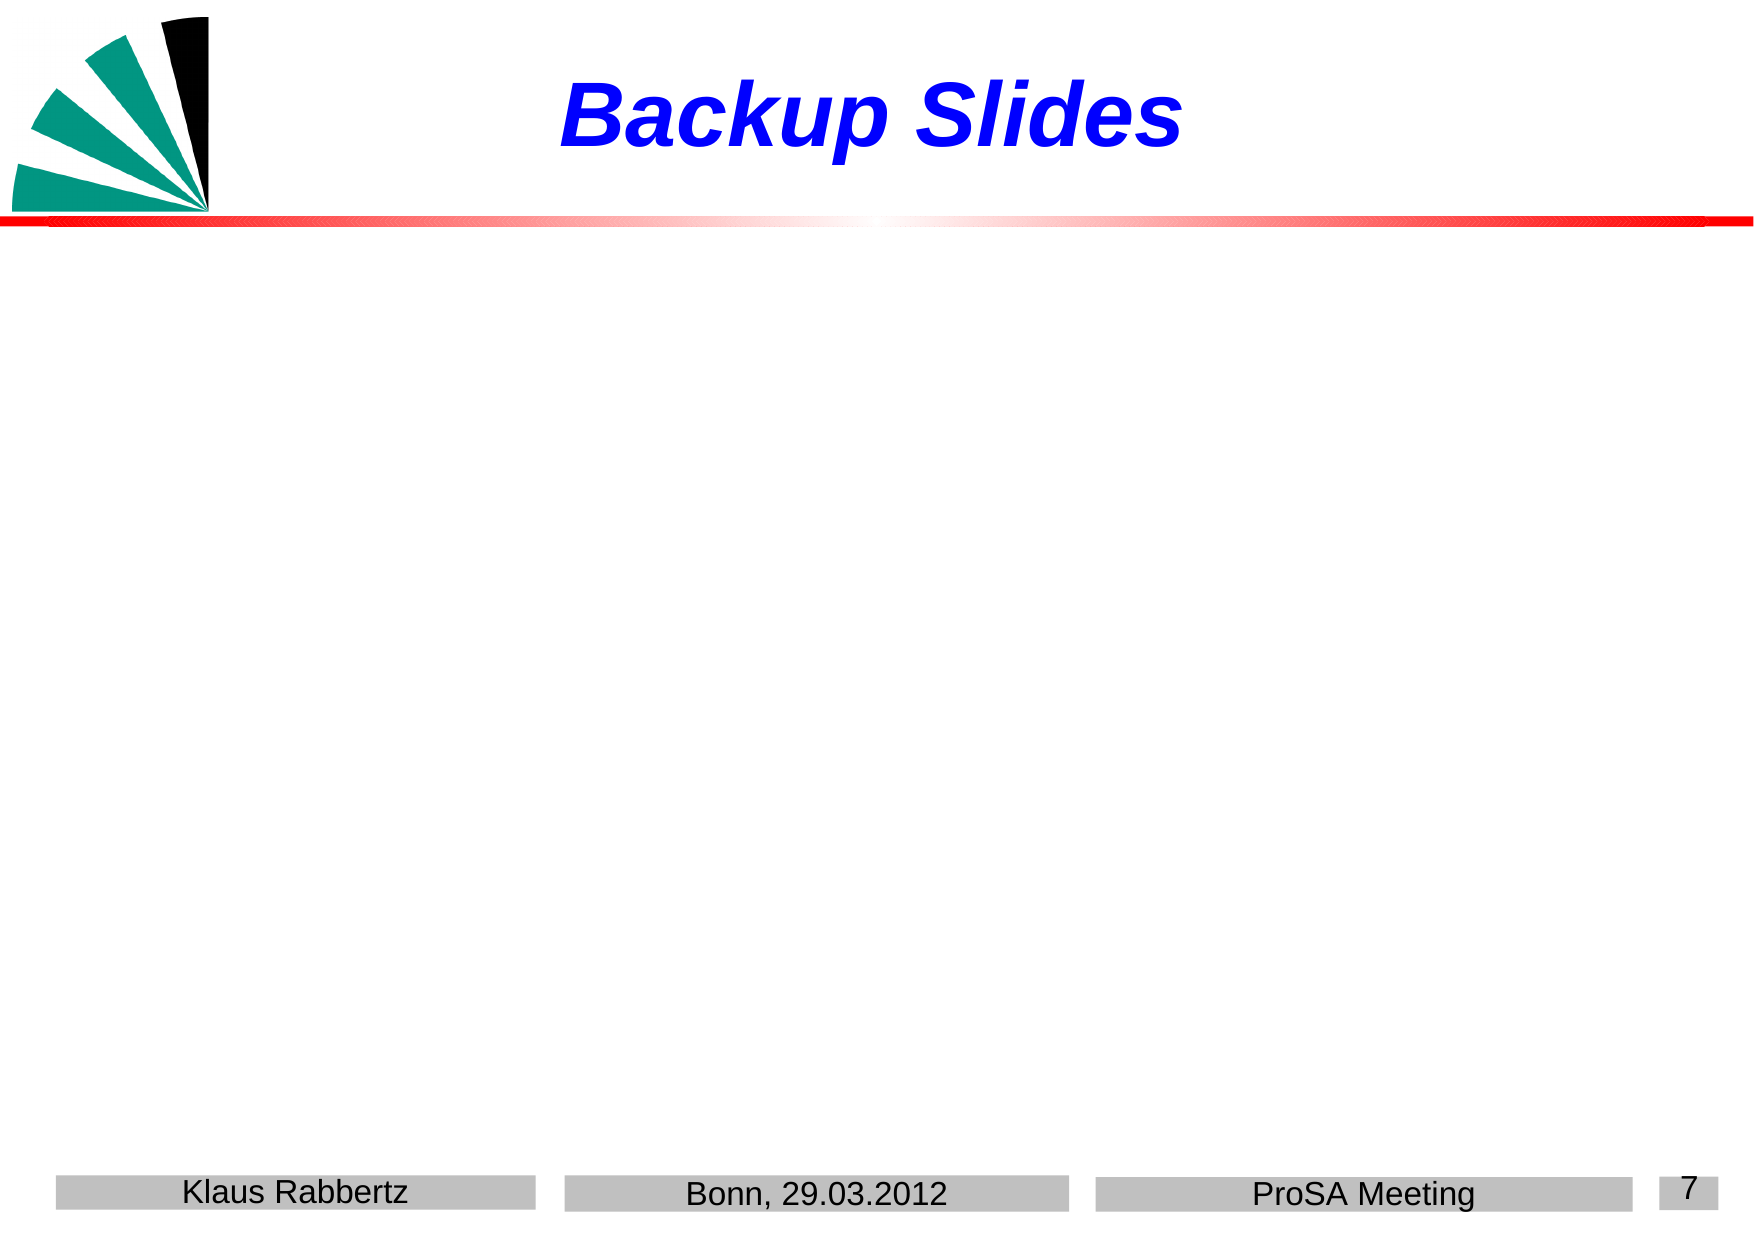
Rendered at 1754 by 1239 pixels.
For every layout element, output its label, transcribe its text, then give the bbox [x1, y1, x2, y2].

picture [12, 17, 209, 214]
title Backup Slides [220, 22, 1525, 207]
